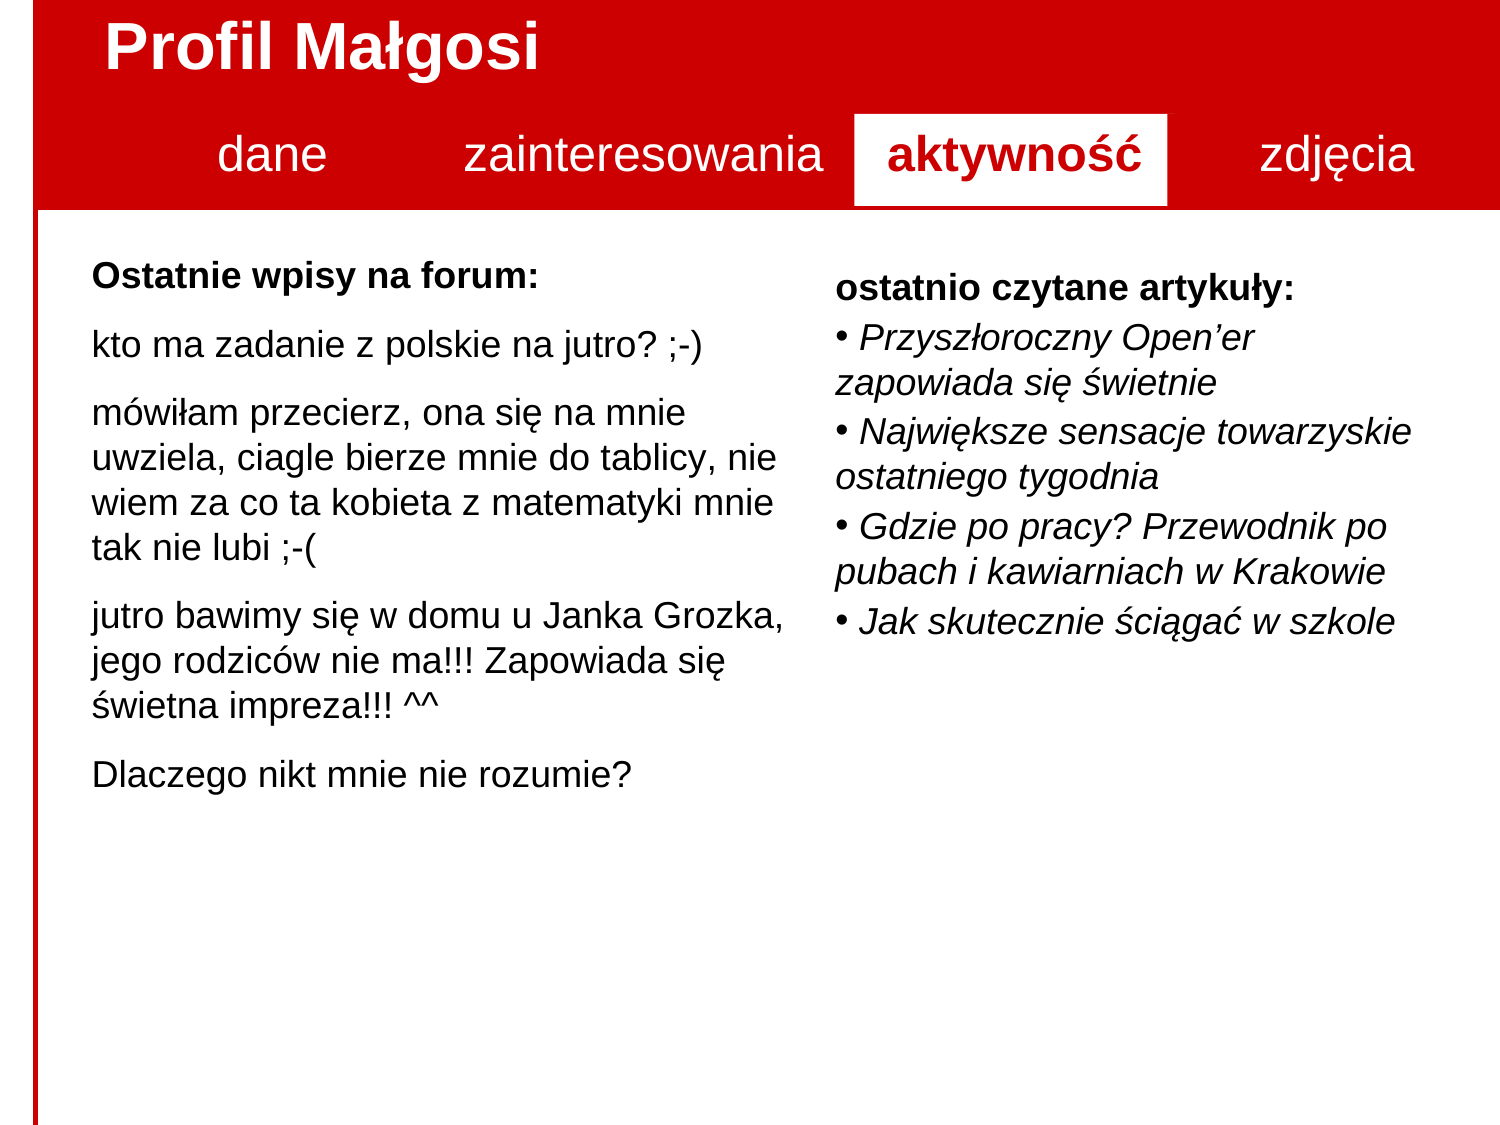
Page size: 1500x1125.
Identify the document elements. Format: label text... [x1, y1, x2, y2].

text_box aktywność [854, 113, 1167, 206]
text_box Profil Małgosi [38, 0, 1500, 203]
text_box zainteresowania [430, 113, 854, 206]
text_box Ostatnie wpisy na forum: kto ma zadanie z polskie na jutro? ;-) mówiłam przecierz, ona się na mnie uwziela, ciagle bierze mnie do tablicy, nie wiem za co ta kobieta z matematyki mnie tak nie lubi ;-( jutro bawimy się w domu u Janka Grozka, jego rodziców nie ma!!! Zapowiada się świetna impreza!!! ^^ Dlaczego nikt mnie nie rozumie? [76, 243, 810, 871]
text_box zdjęcia [1167, 113, 1500, 206]
text_box ostatnio czytane artykuły: Przyszłoroczny Open’er zapowiada się świetnie Największe sensacje towarzyskie ostatniego tygodnia Gdzie po pracy? Przewodnik po pubach i kawiarniach w Krakowie Jak skutecznie ściągać w szkole [820, 255, 1447, 855]
text_box dane [112, 113, 430, 206]
